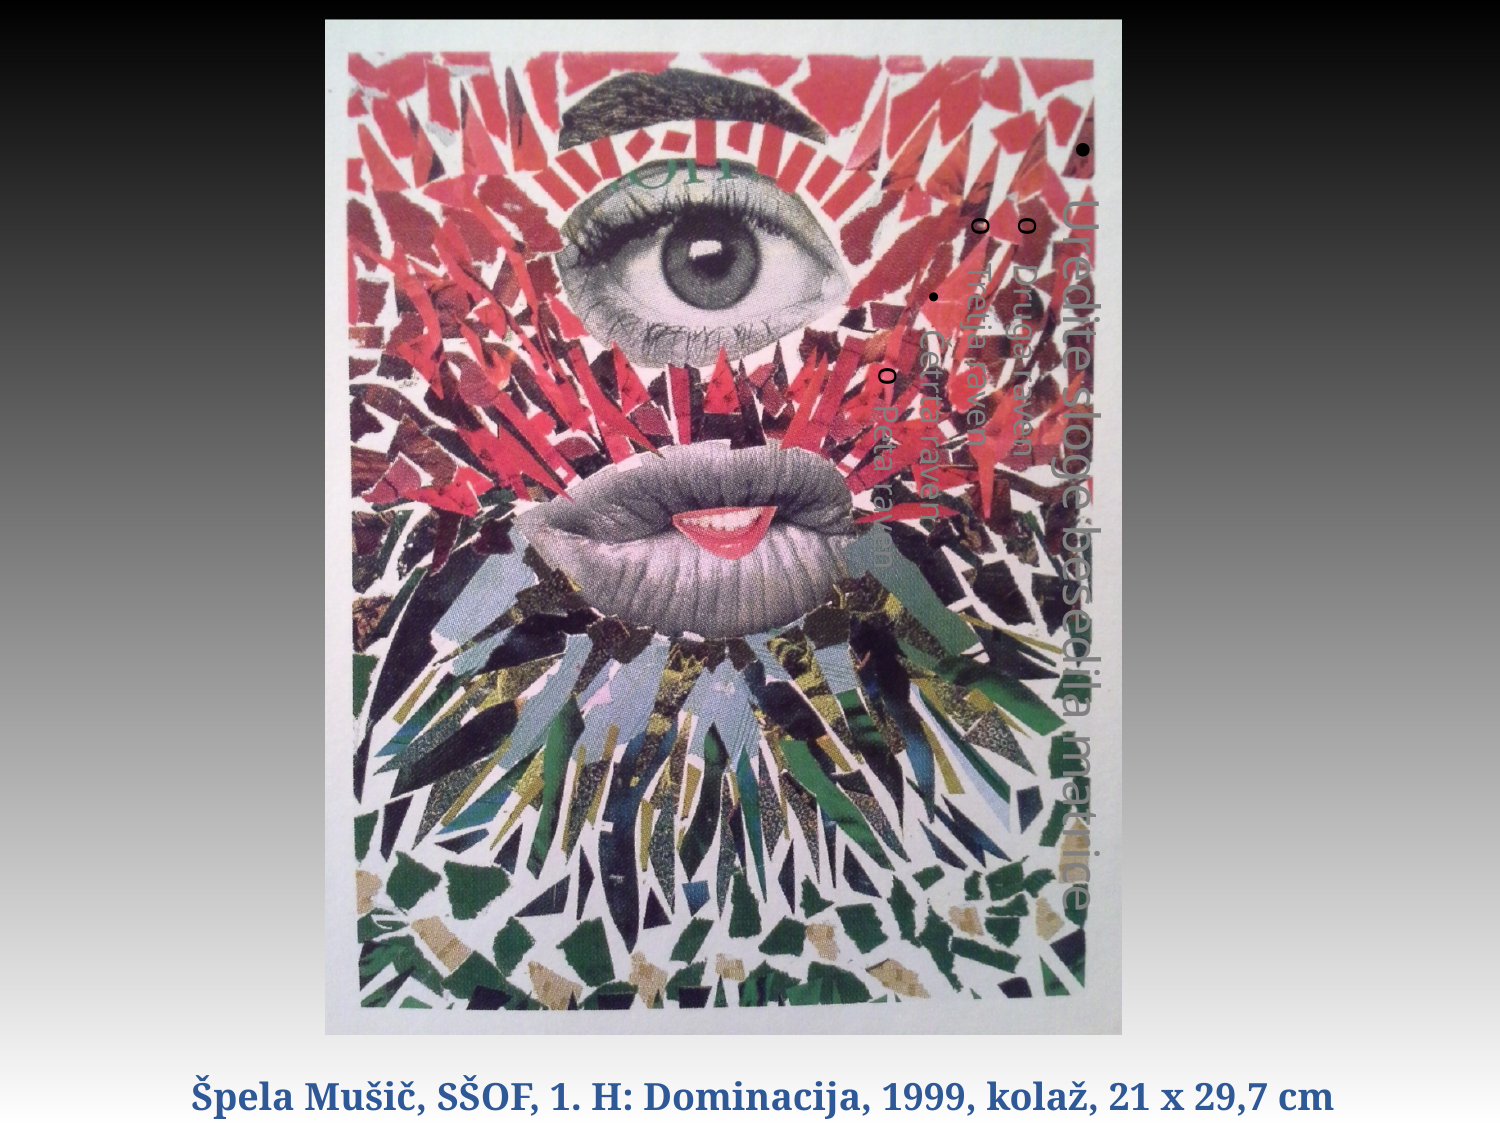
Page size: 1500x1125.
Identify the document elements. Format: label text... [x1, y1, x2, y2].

picture [324, 19, 1122, 1035]
title Špela Mušič, SŠOF, 1. H: Dominacija, 1999, kolaž, 21 x 29,7 cm [88, 862, 1439, 1125]
